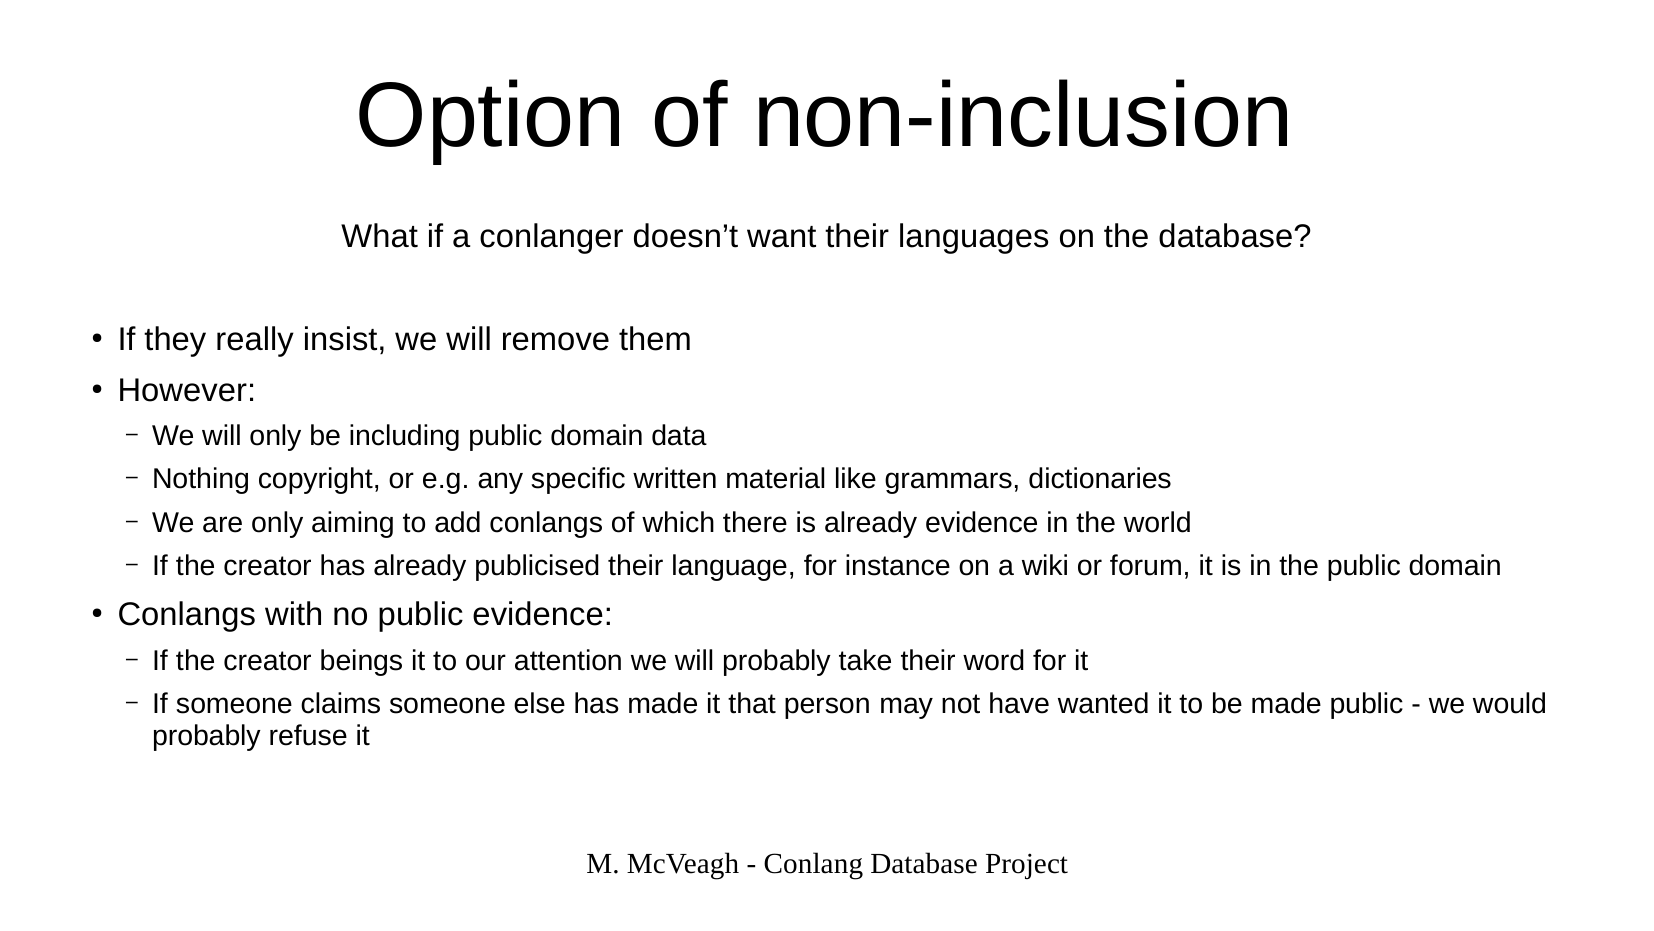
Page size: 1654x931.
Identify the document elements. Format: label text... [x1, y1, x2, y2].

list What if a conlanger doesn’t want their languages on the database? If they really insist, we will remove them However: We will only be including public domain data Nothing copyright, or e.g. any specific written material like grammars, dictionaries We are only aiming to add conlangs of which there is already evidence in the world If the creator has already publicised their language, for instance on a wiki or forum, it is in the public domain Conlangs with no public evidence: If the creator beings it to our attention we will probably take their word for it If someone claims someone else has made it that person may not have wanted it to be made public - we would probably refuse it [82, 217, 1571, 758]
title Option of non-inclusion [81, 37, 1570, 193]
